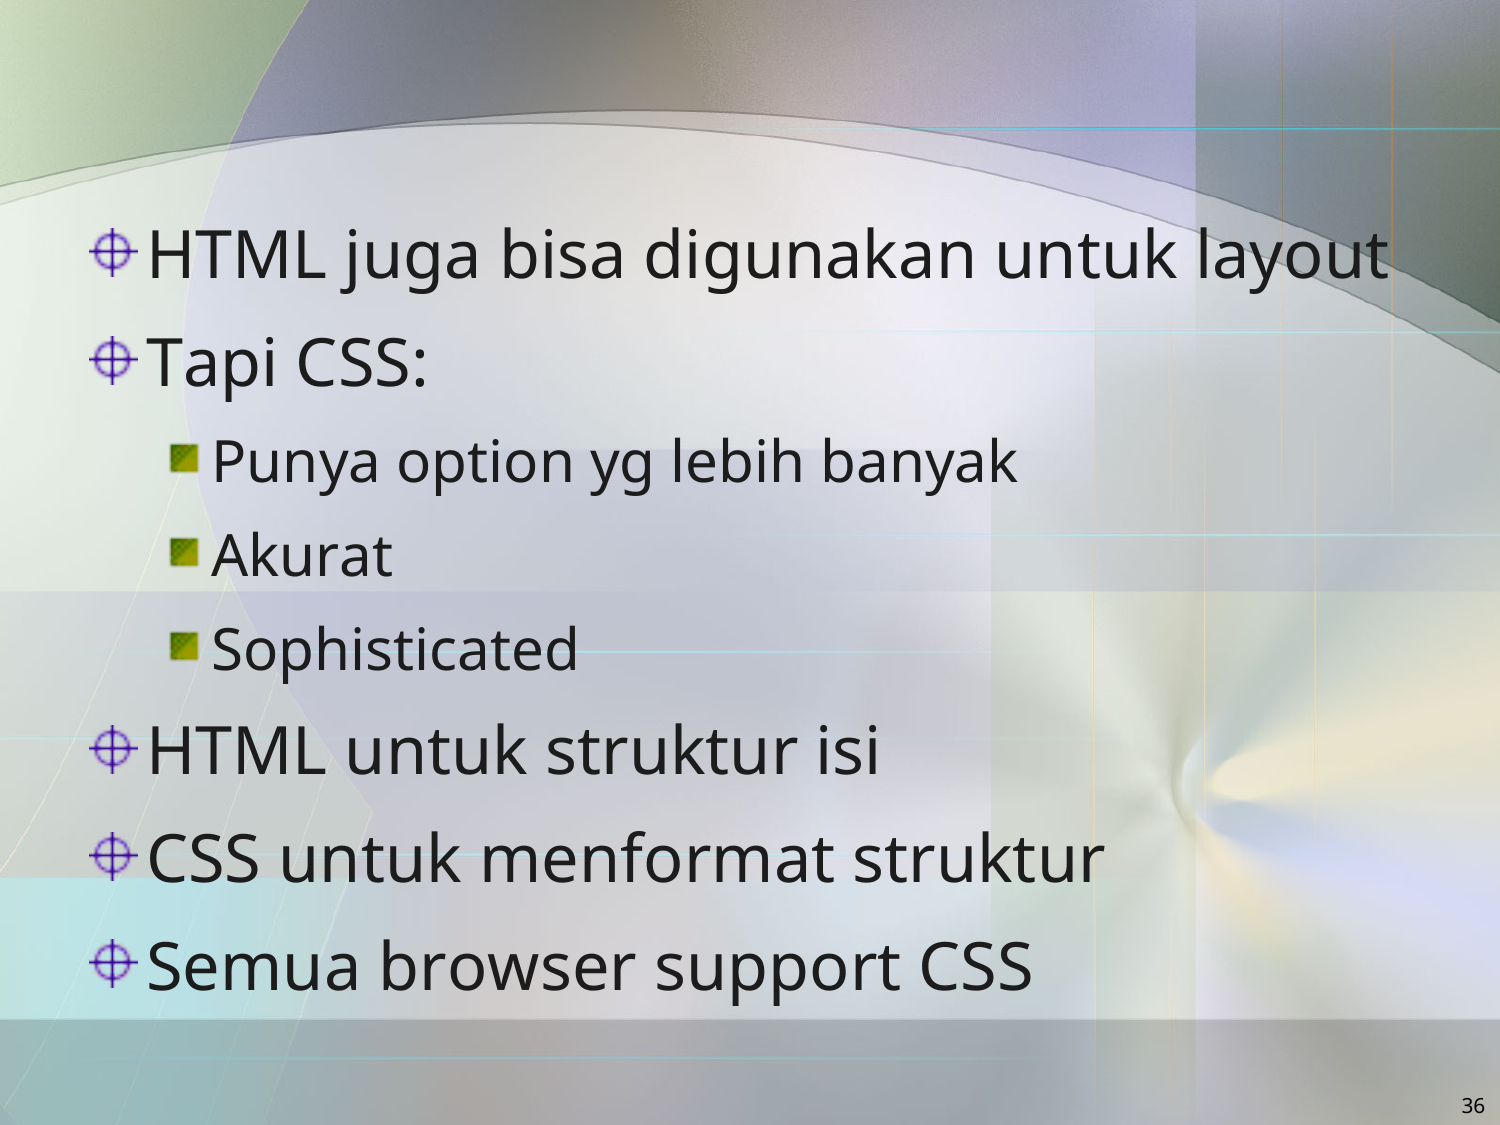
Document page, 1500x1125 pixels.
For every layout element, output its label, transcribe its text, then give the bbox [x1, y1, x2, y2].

picture [0, 0, 1500, 1125]
list HTML juga bisa digunakan untuk layout Tapi CSS: Punya option yg lebih banyak Akurat Sophisticated HTML untuk struktur isi CSS untuk menformat struktur Semua browser support CSS [75, 199, 1500, 1063]
